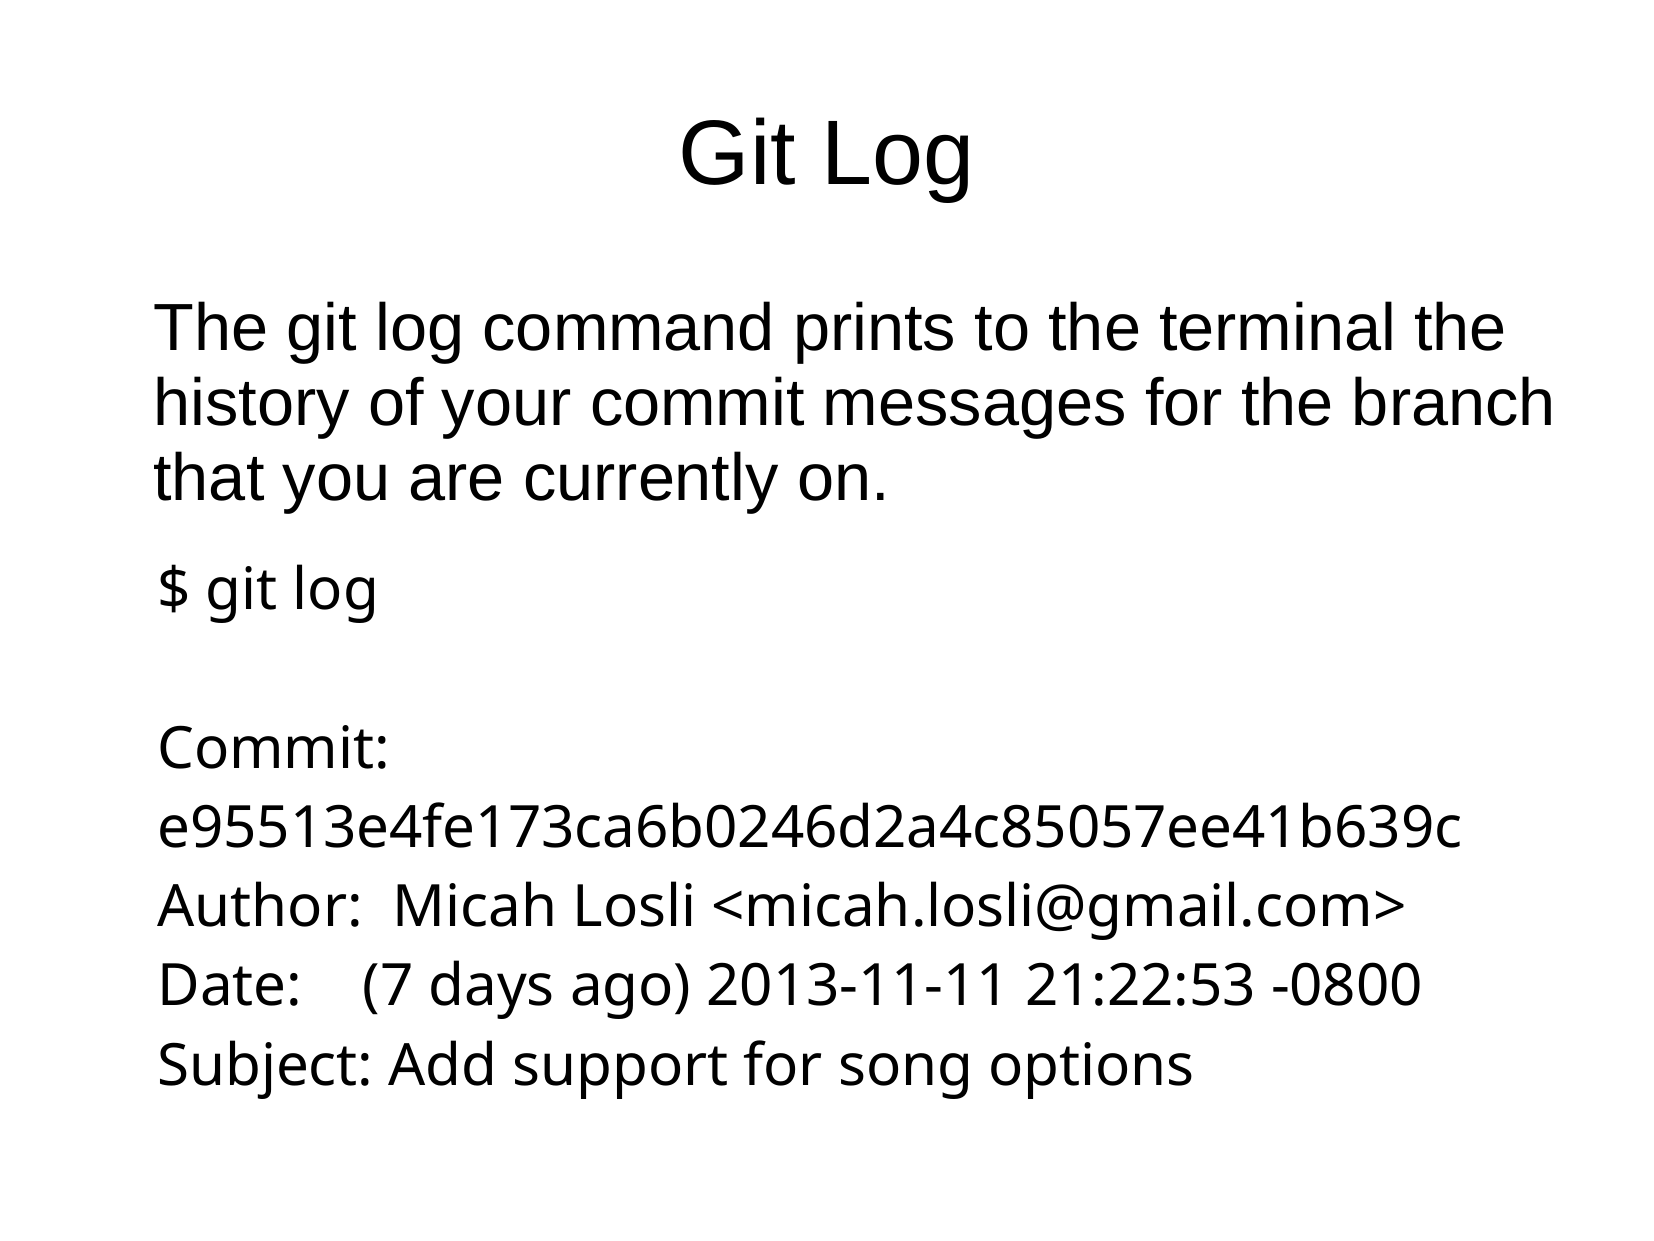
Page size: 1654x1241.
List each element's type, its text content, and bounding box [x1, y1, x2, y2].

list The git log command prints to the terminal the history of your commit messages for the branch that you are currently on. [82, 290, 1571, 556]
text_box $ git log Commit: e95513e4fe173ca6b0246d2a4c85057ee41b639c Author: Micah Losli <micah.losli@gmail.com> Date: (7 days ago) 2013-11-11 21:22:53 -0800 Subject: Add support for song options [142, 540, 1553, 1216]
title Git Log [82, 49, 1571, 257]
